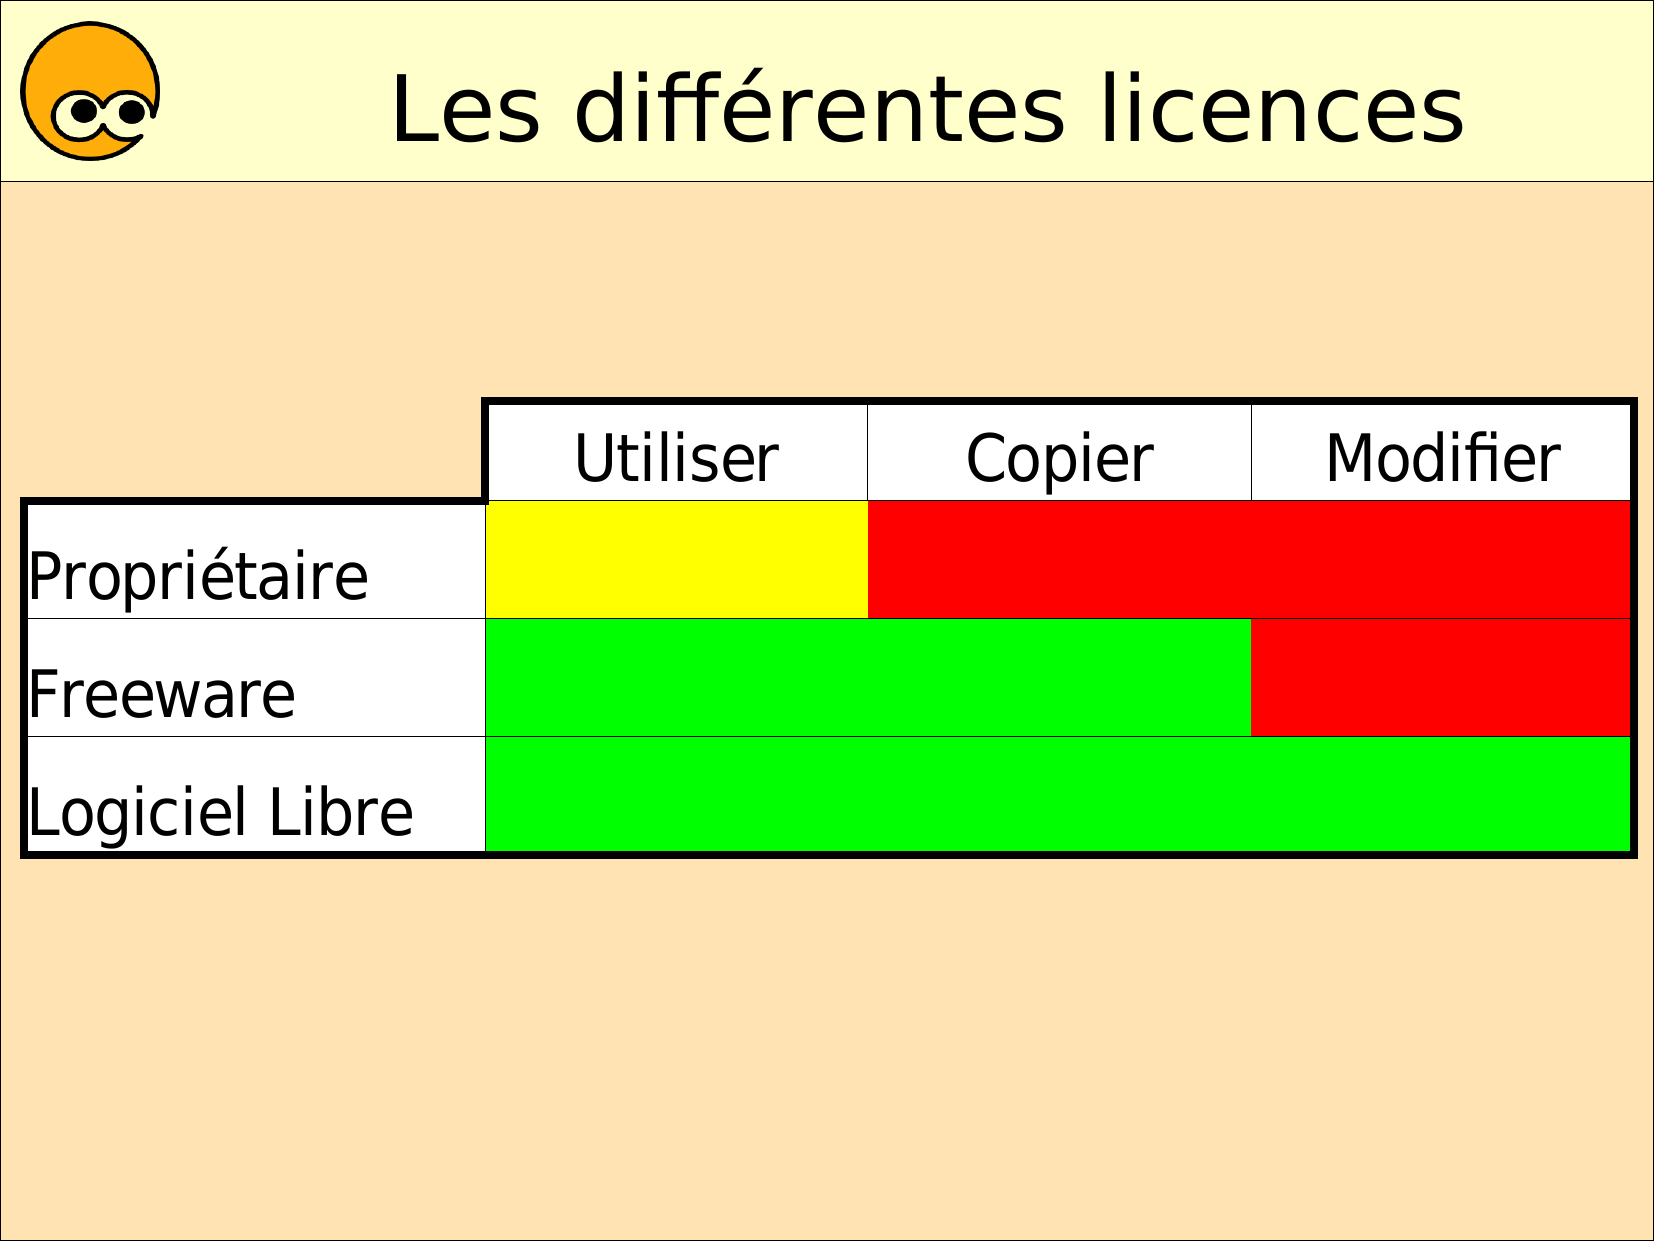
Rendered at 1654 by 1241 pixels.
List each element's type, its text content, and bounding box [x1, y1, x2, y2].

picture [20, 21, 160, 161]
title Les différentes licences [287, 49, 1571, 170]
chart [17, 393, 1641, 1069]
